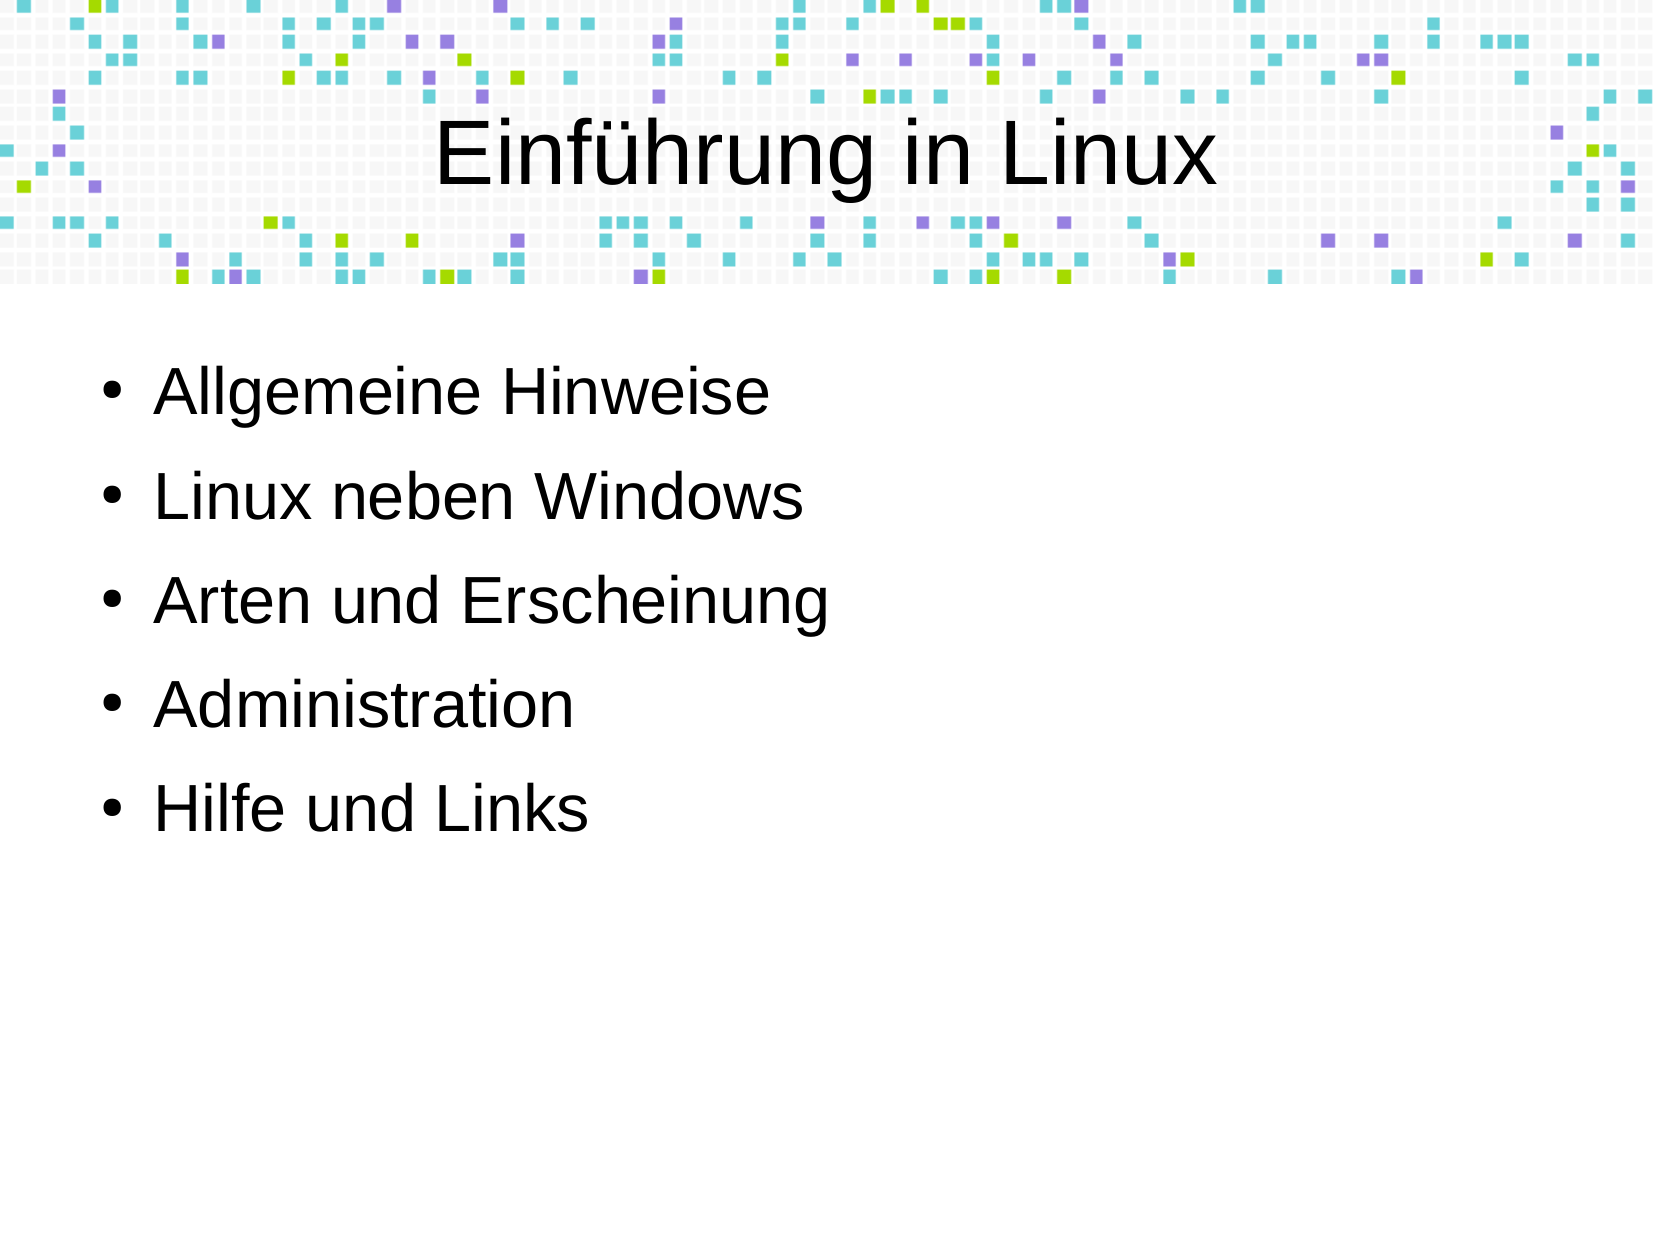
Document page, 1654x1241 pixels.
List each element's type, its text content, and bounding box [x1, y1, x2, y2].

title Einführung in Linux [82, 49, 1571, 257]
list Allgemeine Hinweise Linux neben Windows Arten und Erscheinung Administration Hilfe und Links [82, 354, 1571, 1074]
picture [0, 0, 1654, 284]
